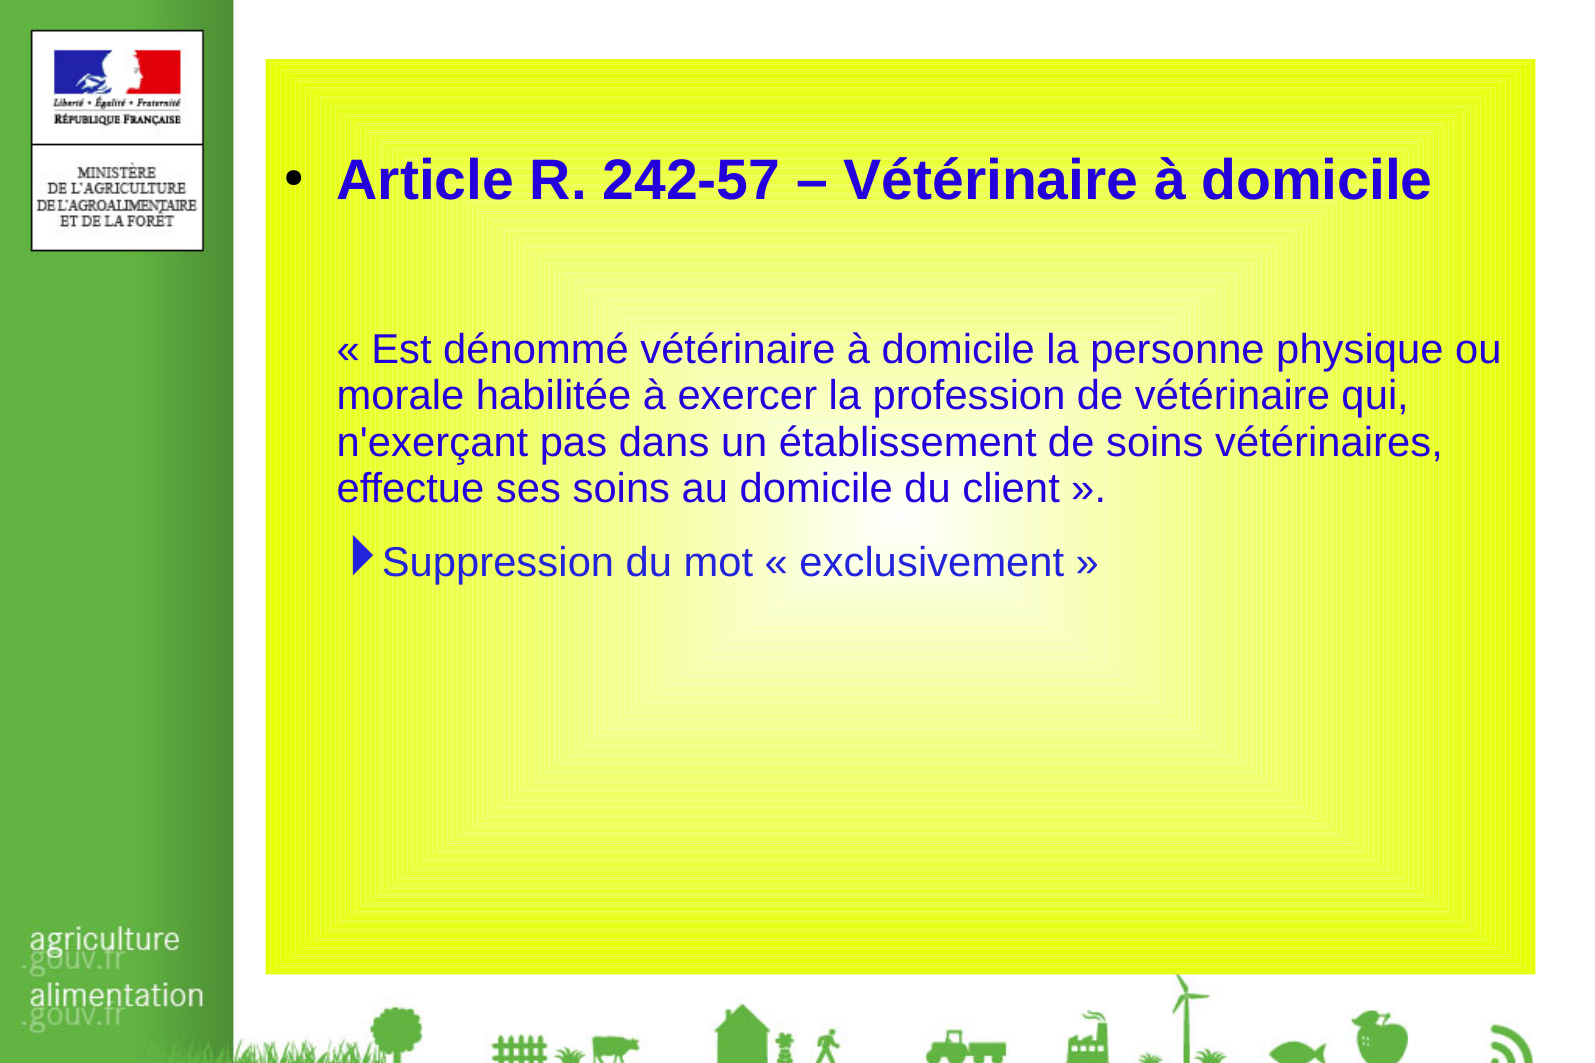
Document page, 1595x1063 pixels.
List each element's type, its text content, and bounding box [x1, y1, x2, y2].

picture [0, 0, 1595, 1063]
list Article R. 242-57 – Vétérinaire à domicile « Est dénommé vétérinaire à domicile la personne physique ou morale habilitée à exercer la profession de vétérinaire qui, n'exerçant pas dans un établissement de soins vétérinaires, effectue ses soins au domicile du client ». Suppression du mot « exclusivement » [265, 59, 1536, 975]
